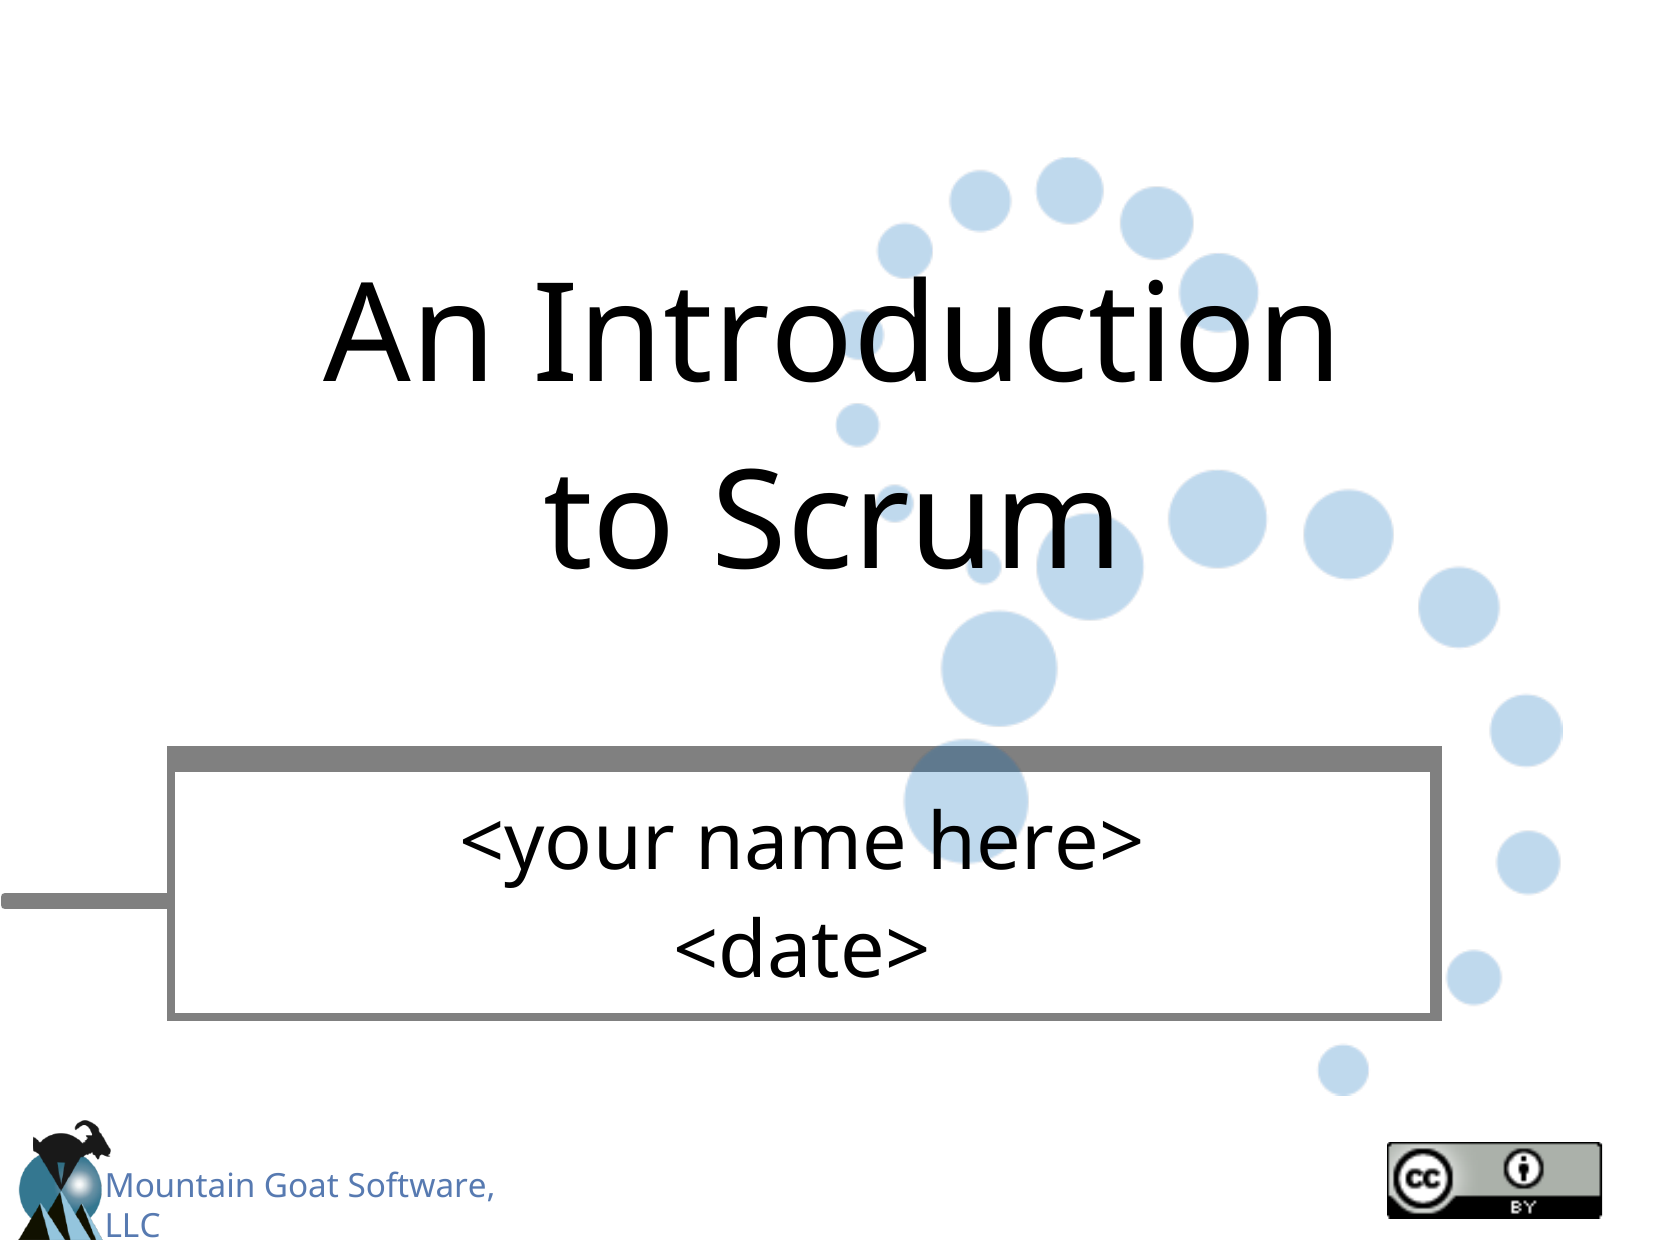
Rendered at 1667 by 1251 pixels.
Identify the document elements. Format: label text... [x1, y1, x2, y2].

picture [835, 156, 1563, 1096]
picture [1387, 1142, 1603, 1219]
title An Introduction to Scrum [162, 210, 1505, 634]
list <your name here> <date> [172, 770, 1432, 1015]
picture [18, 1120, 111, 1240]
